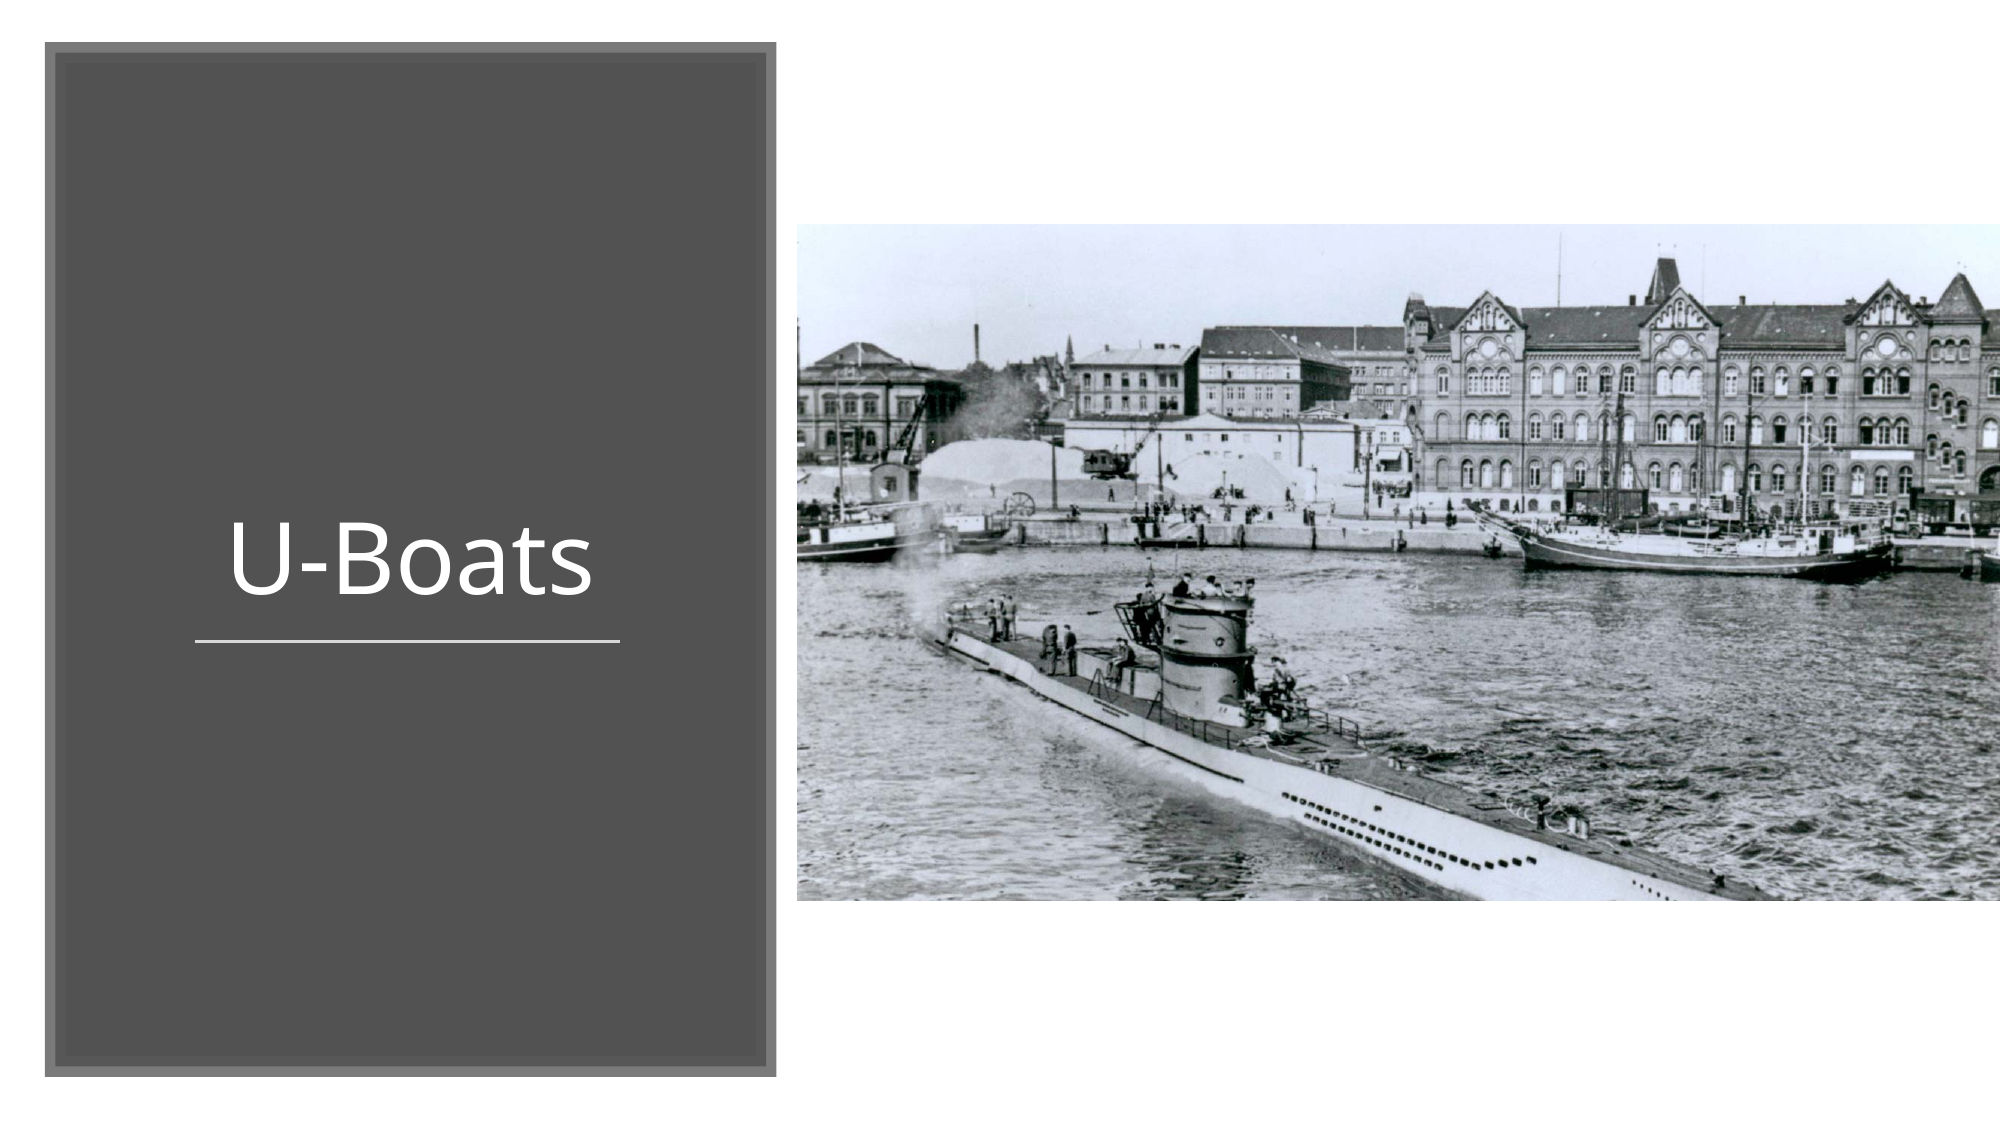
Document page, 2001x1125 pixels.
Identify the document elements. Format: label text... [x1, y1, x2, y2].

picture [797, 224, 2000, 901]
text_box [55, 53, 766, 1066]
title U-Boats [110, 149, 711, 624]
